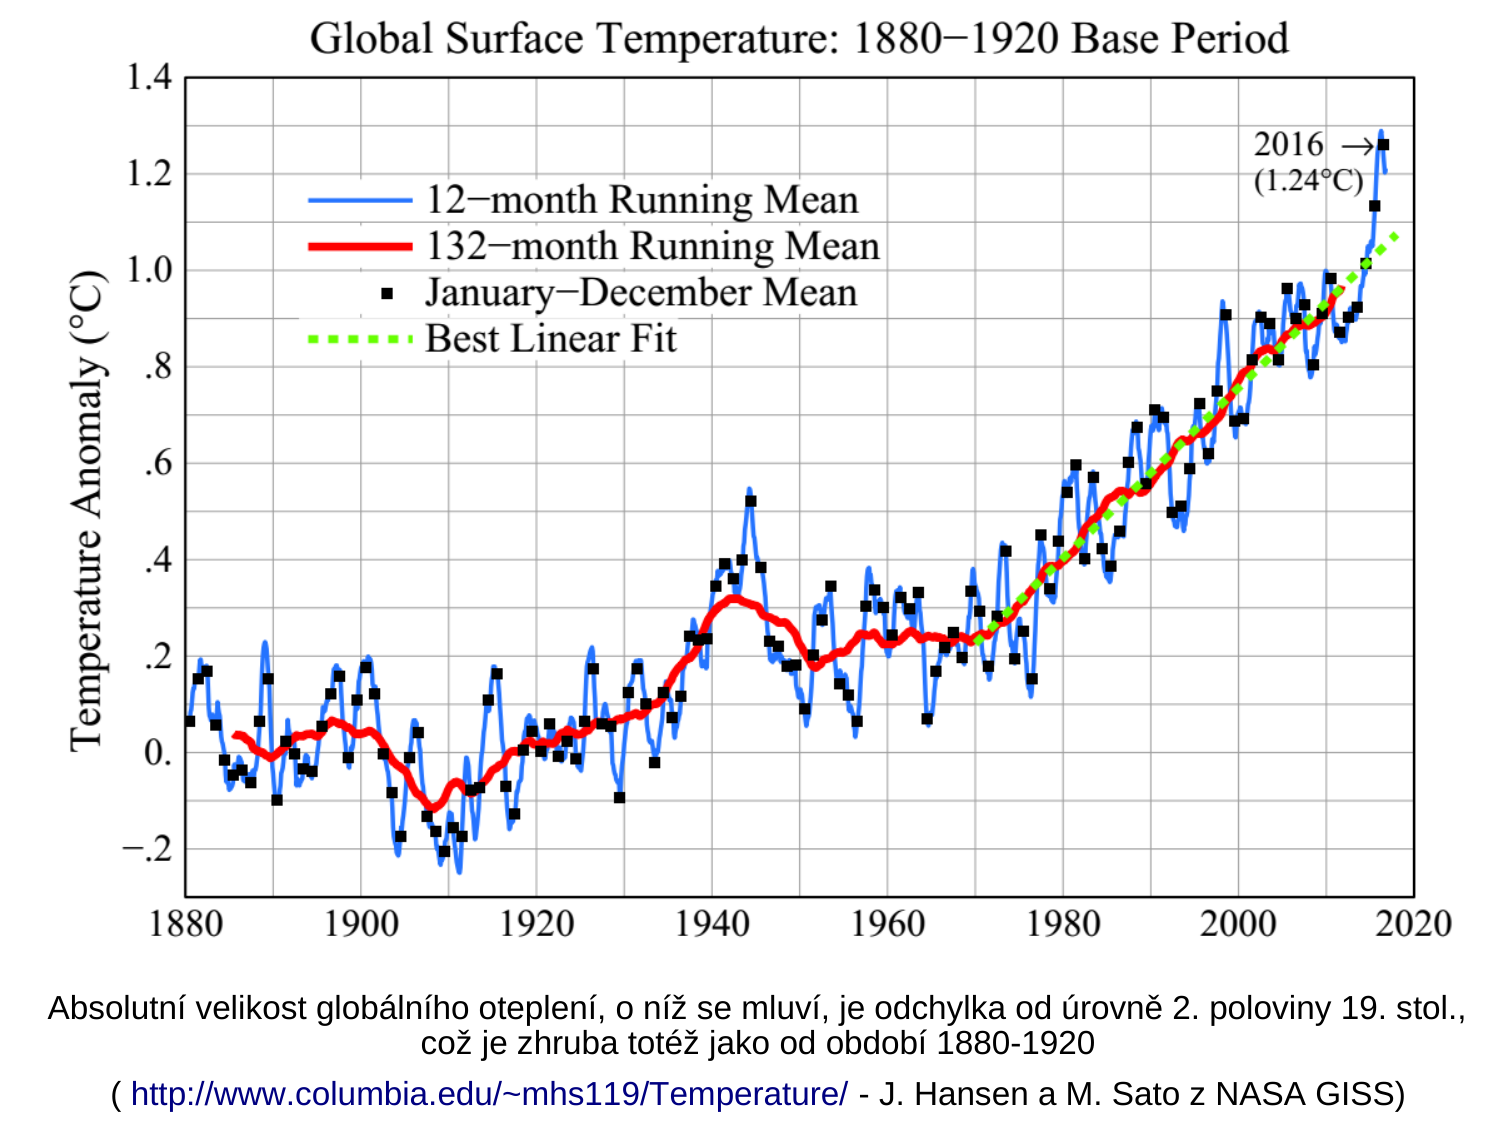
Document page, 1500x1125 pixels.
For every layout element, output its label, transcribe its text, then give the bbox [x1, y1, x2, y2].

picture [59, 0, 1458, 956]
subtitle Absolutní velikost globálního oteplení, o níž se mluví, je odchylka od úrovně 2. poloviny 19. stol., což je zhruba totéž jako od období 1880-1920 ( http://www.columbia.edu/~mhs119/Temperature/ - J. Hansen a M. Sato z NASA GISS) [31, 943, 1486, 1125]
